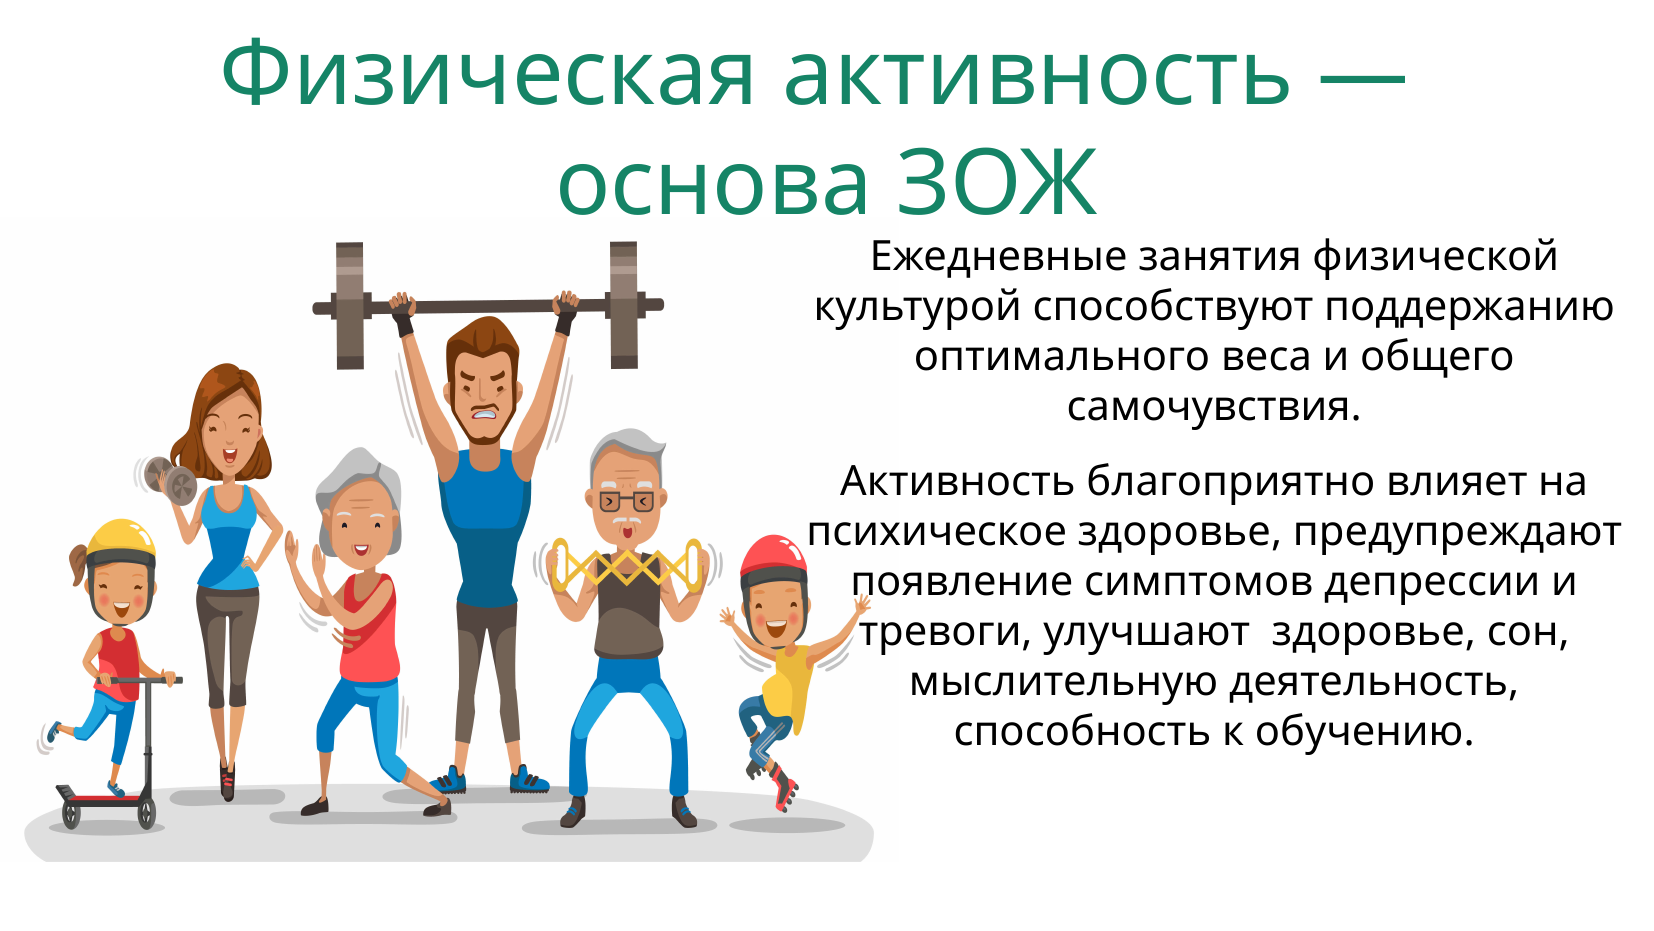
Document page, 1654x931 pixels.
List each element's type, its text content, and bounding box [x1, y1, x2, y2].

title Физическая активность — основа ЗОЖ [82, 13, 1571, 217]
picture [0, 217, 899, 862]
list Ежедневные занятия физической культурой способствуют поддержанию оптимального веса и общего самочувствия. Активность благоприятно влияет на психическое здоровье, предупреждают появление симптомов депрессии и тревоги, улучшают здоровье, сон, мыслительную деятельность, способность к обучению. [798, 228, 1630, 862]
